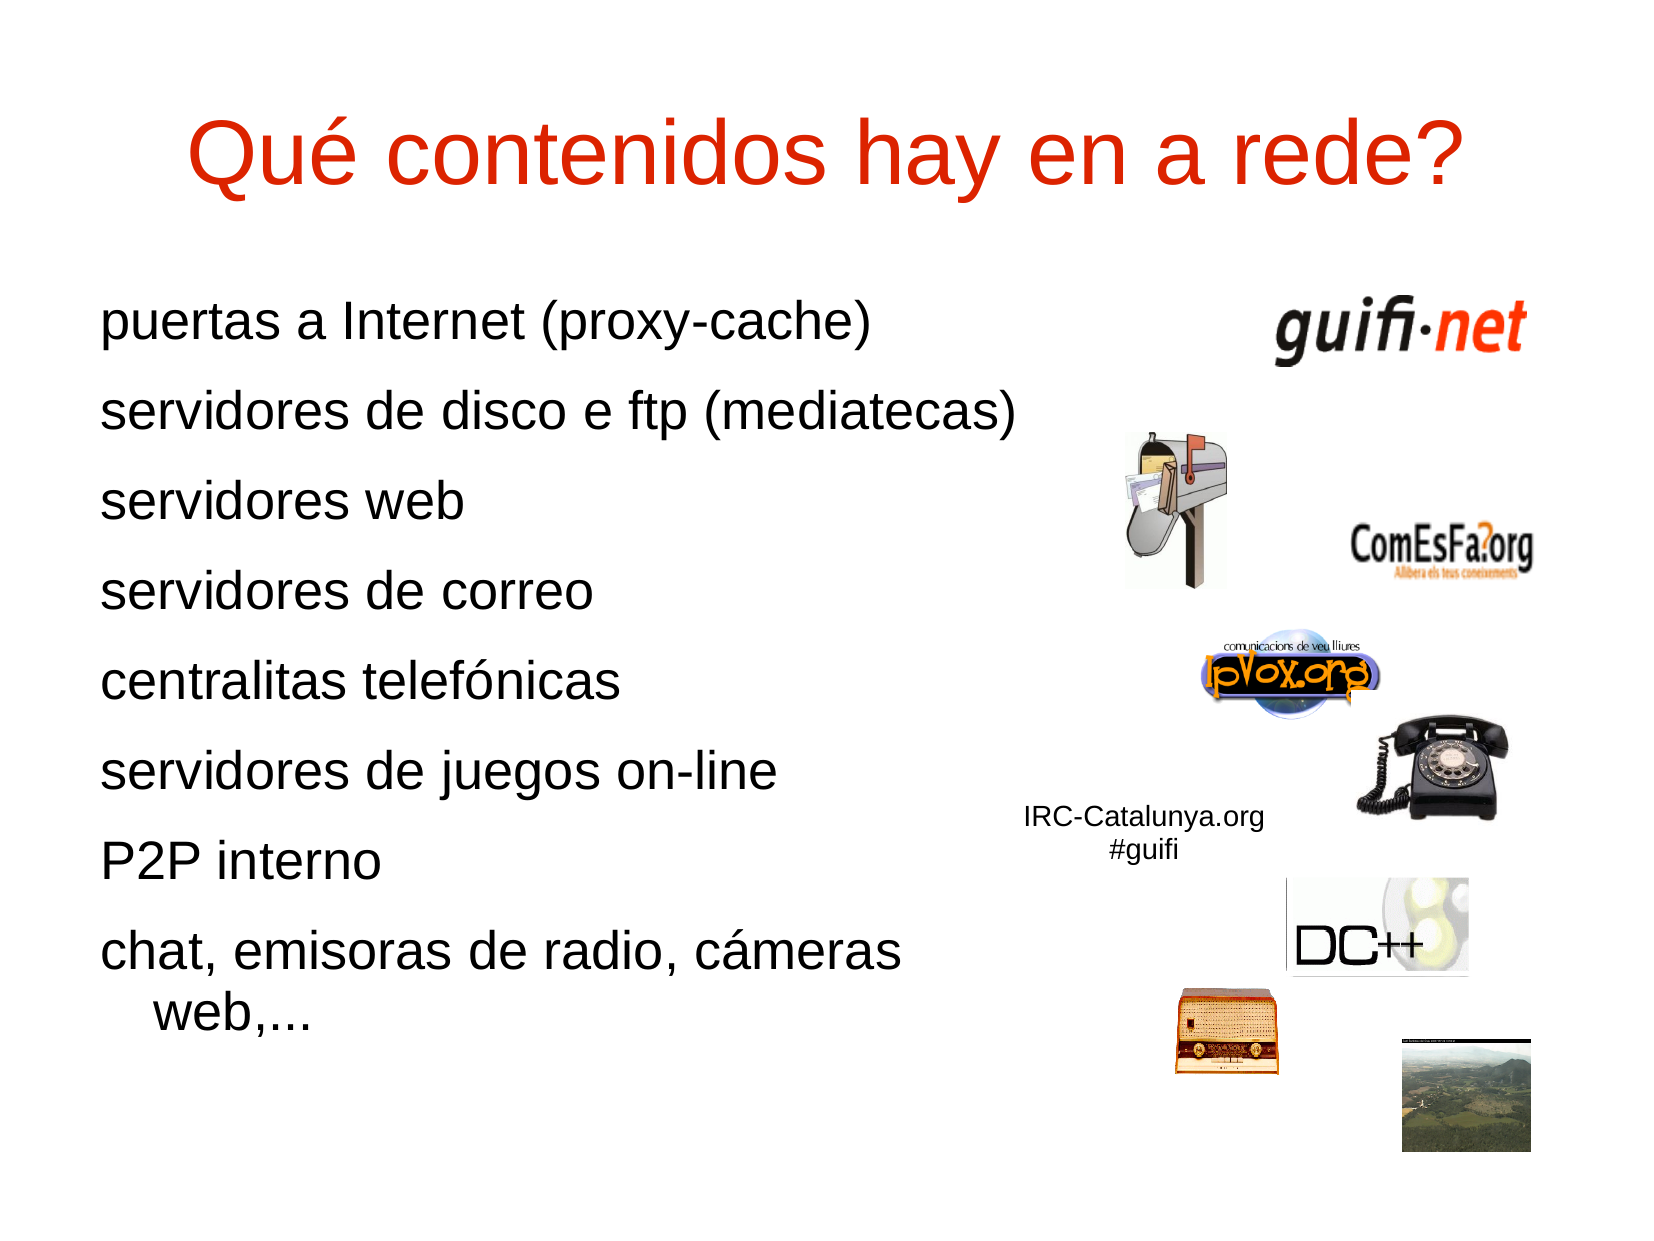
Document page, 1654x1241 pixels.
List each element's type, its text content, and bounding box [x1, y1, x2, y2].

list puertas a Internet (proxy-cache) servidores de disco e ftp (mediatecas) servidores web servidores de correo centralitas telefónicas servidores de juegos on-line P2P interno chat, emisoras de radio, cámeras web,... [82, 290, 1063, 1109]
picture [1350, 512, 1536, 589]
text_box IRC-Catalunya.org #guifi [1008, 792, 1331, 905]
picture [1168, 983, 1285, 1081]
picture [1274, 295, 1527, 367]
picture [1125, 432, 1227, 589]
picture [1198, 626, 1523, 831]
picture [1294, 878, 1468, 970]
text_box [1279, 868, 1478, 977]
picture [1402, 1039, 1531, 1152]
title Qué contenidos hay en a rede? [82, 49, 1571, 257]
